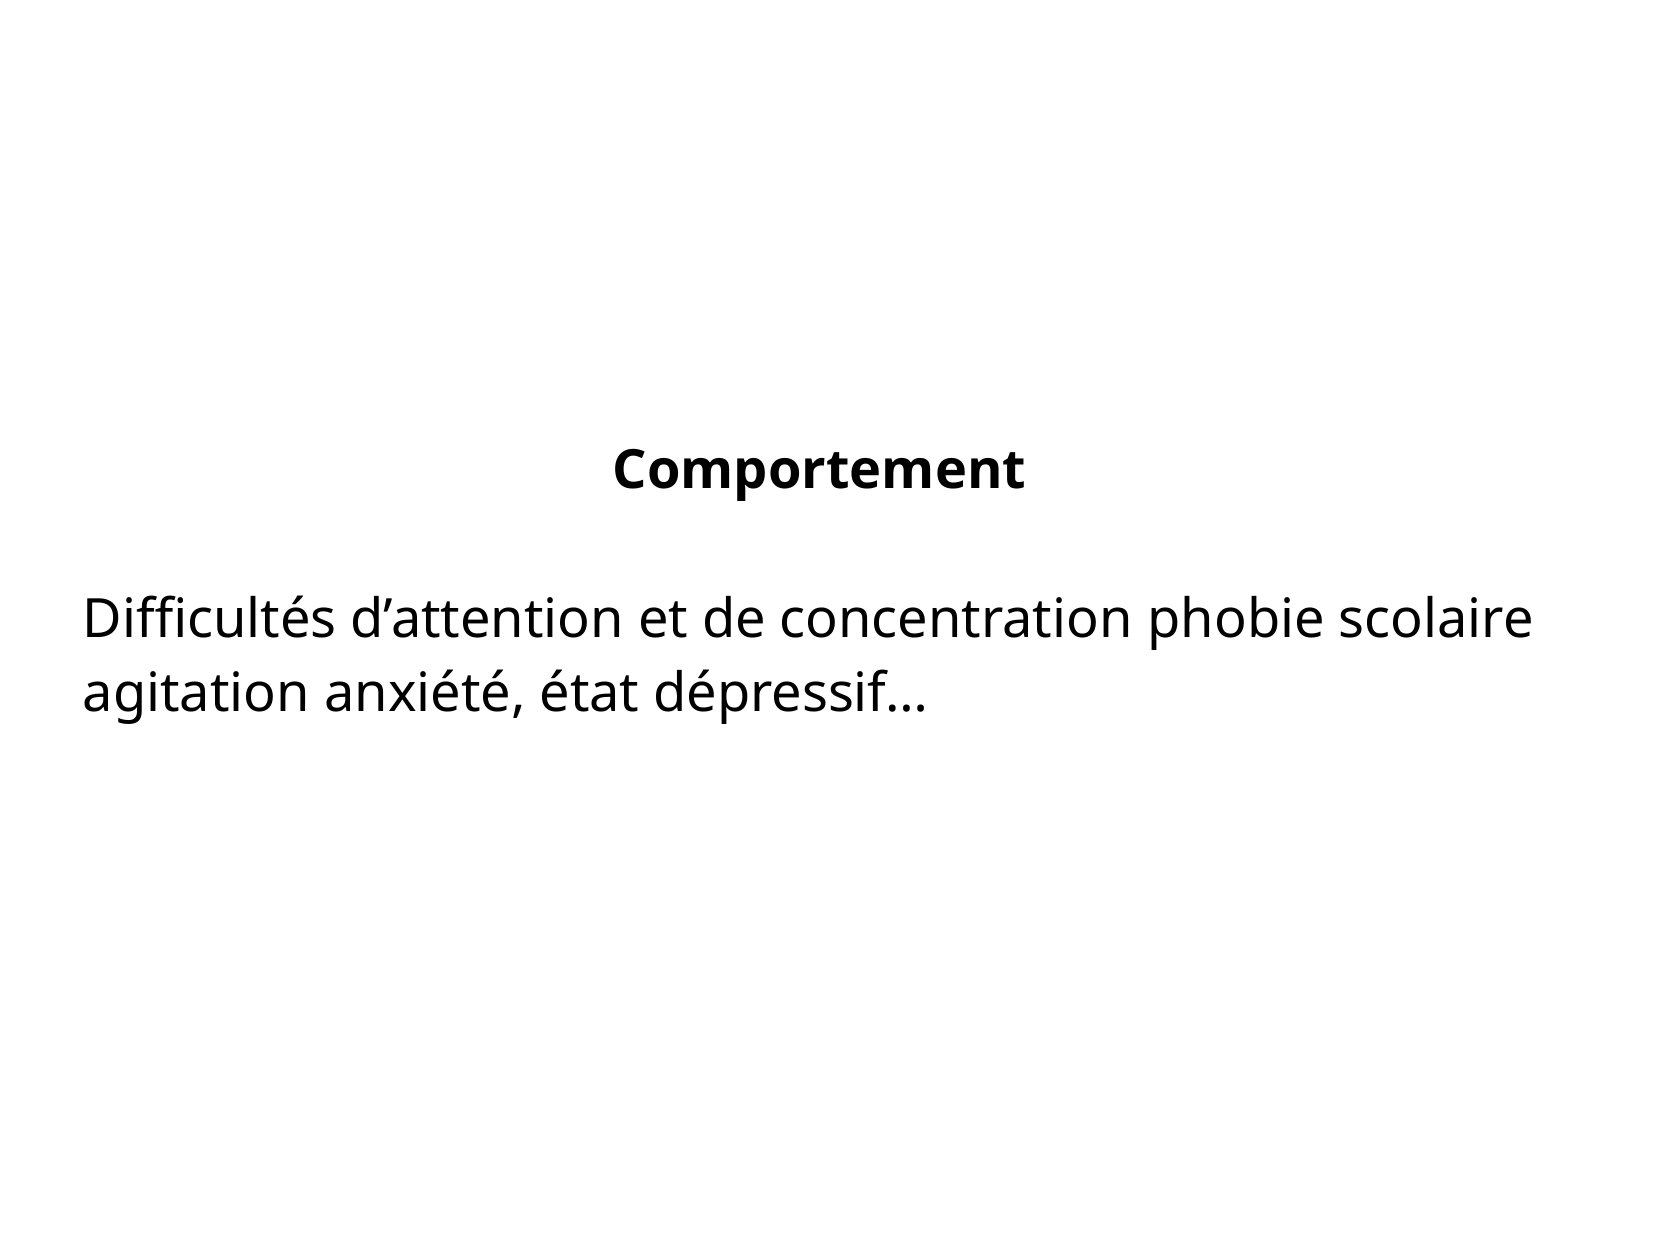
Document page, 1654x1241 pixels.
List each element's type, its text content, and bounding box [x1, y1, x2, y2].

subtitle Comportement Difficultés d’attention et de concentration phobie scolaire agitation anxiété, état dépressif… [82, 49, 1571, 1109]
